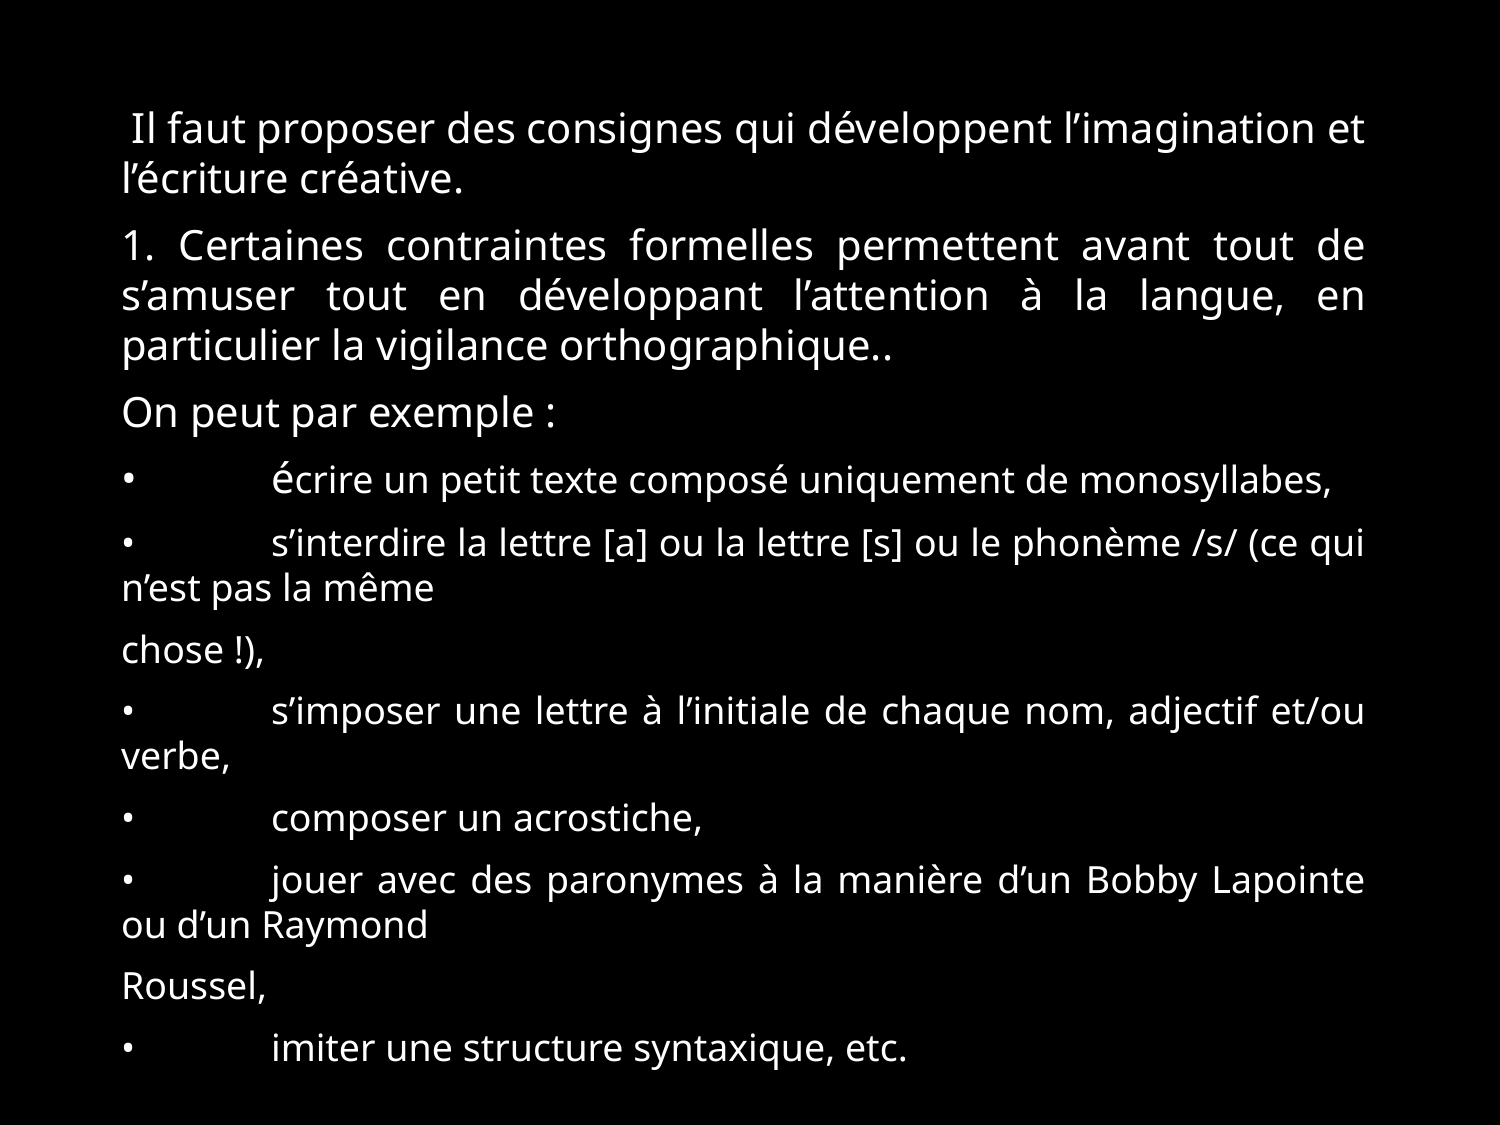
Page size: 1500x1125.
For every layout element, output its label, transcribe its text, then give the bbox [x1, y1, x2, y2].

subtitle Il faut proposer des consignes qui développent l’imagination et l’écriture créative. 1. Certaines contraintes formelles permettent avant tout de s’amuser tout en développant l’attention à la langue, en particulier la vigilance orthographique.. On peut par exemple : • écrire un petit texte composé uniquement de monosyllabes, • s’interdire la lettre [a] ou la lettre [s] ou le phonème /s/ (ce qui n’est pas la même chose !), • s’imposer une lettre à l’initiale de chaque nom, adjectif et/ou verbe, • composer un acrostiche, • jouer avec des paronymes à la manière d’un Bobby Lapointe ou d’un Raymond Roussel, • imiter une structure syntaxique, etc. [106, 94, 1382, 745]
